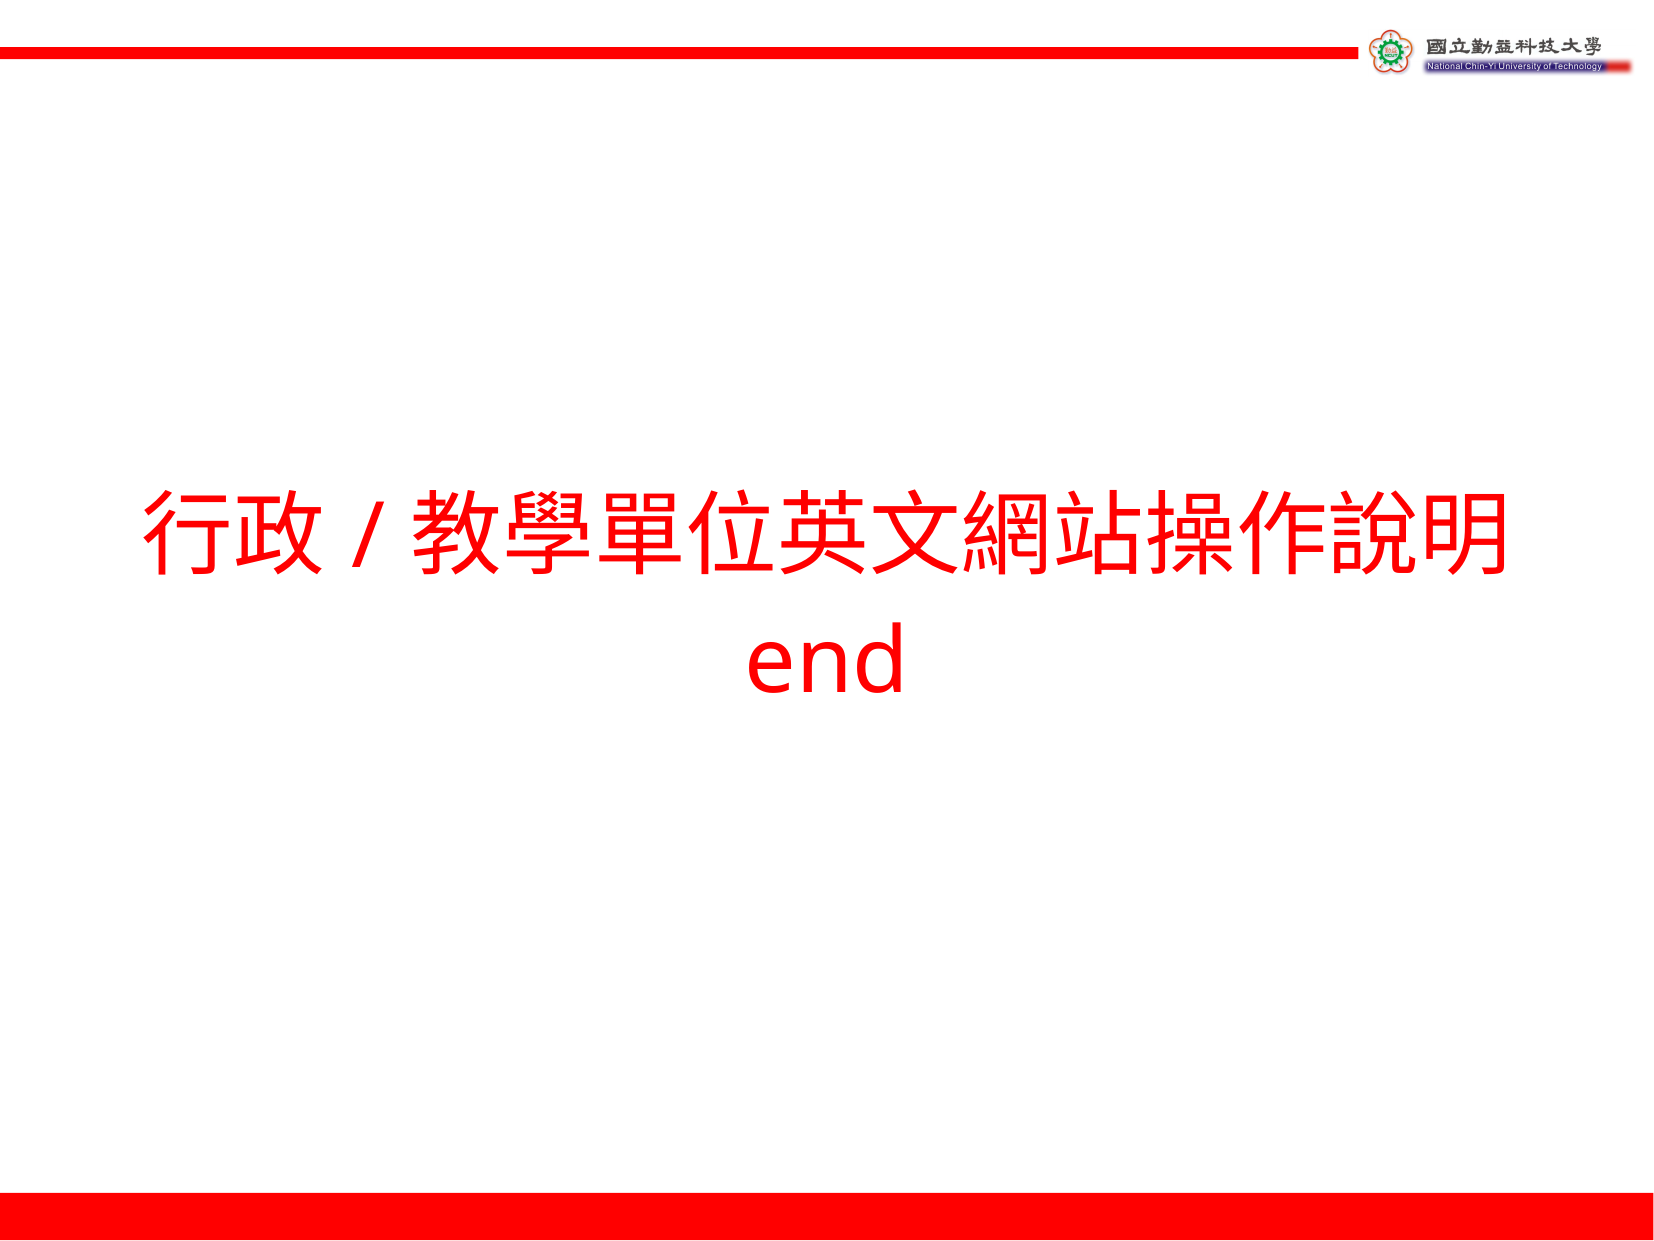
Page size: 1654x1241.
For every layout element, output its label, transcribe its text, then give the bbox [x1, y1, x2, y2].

picture [1368, 29, 1636, 77]
subtitle 行政/教學單位英文網站操作說明 end [82, 165, 1571, 1015]
